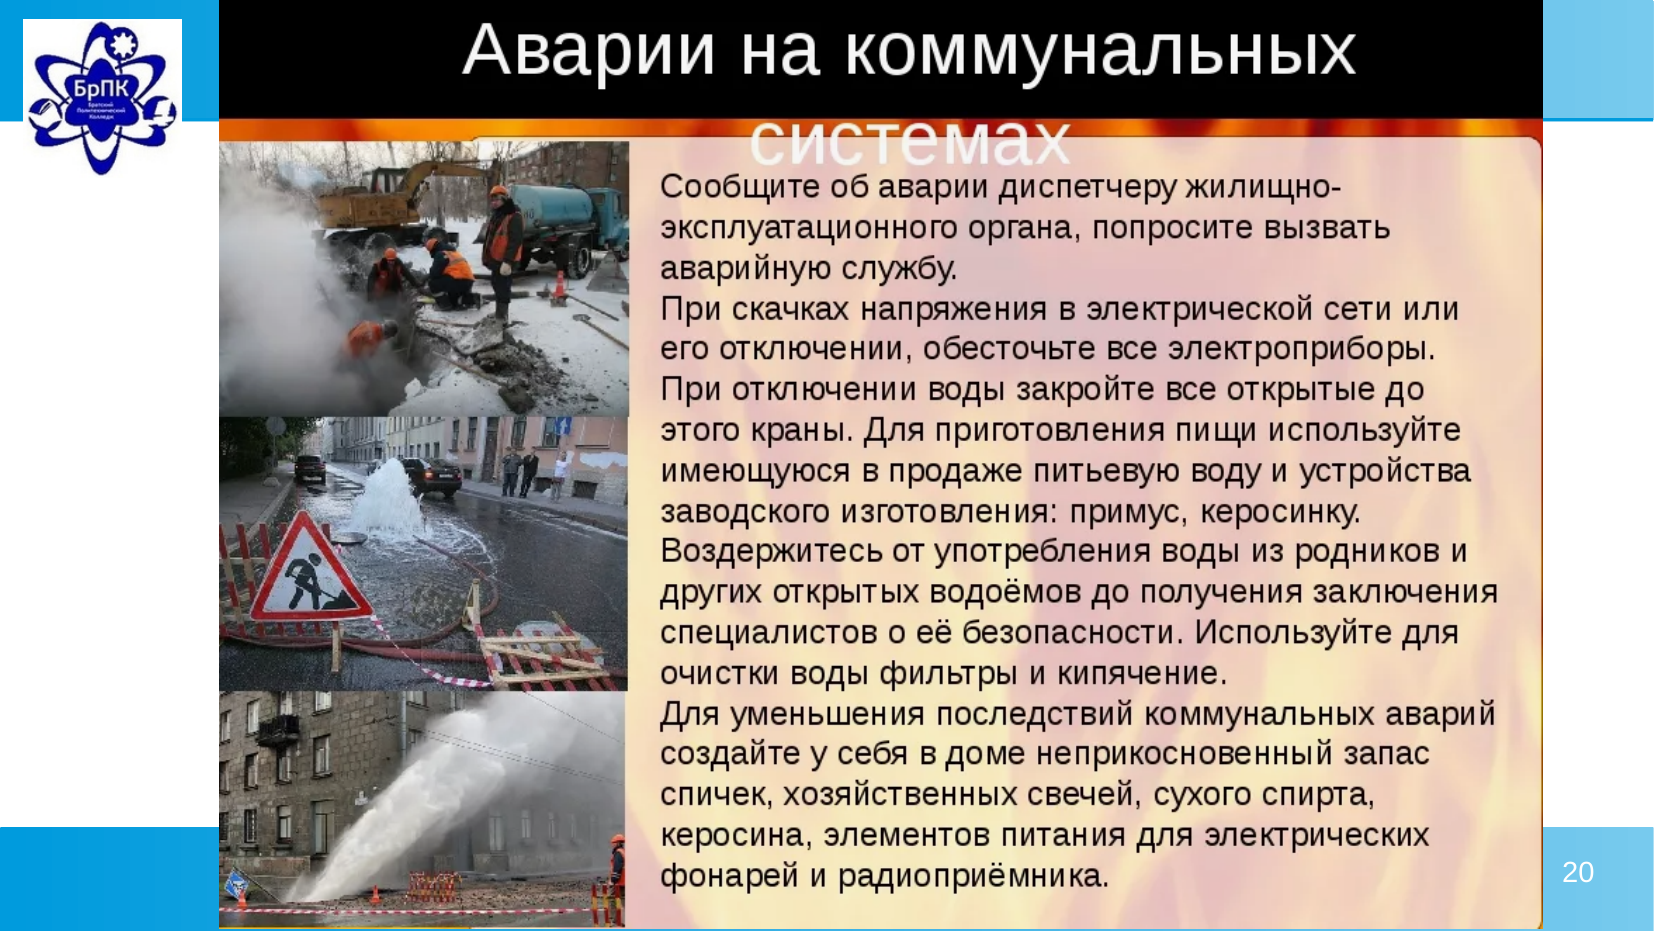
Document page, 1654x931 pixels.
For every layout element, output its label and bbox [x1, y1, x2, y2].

picture [23, 20, 182, 178]
picture [219, 0, 1543, 929]
